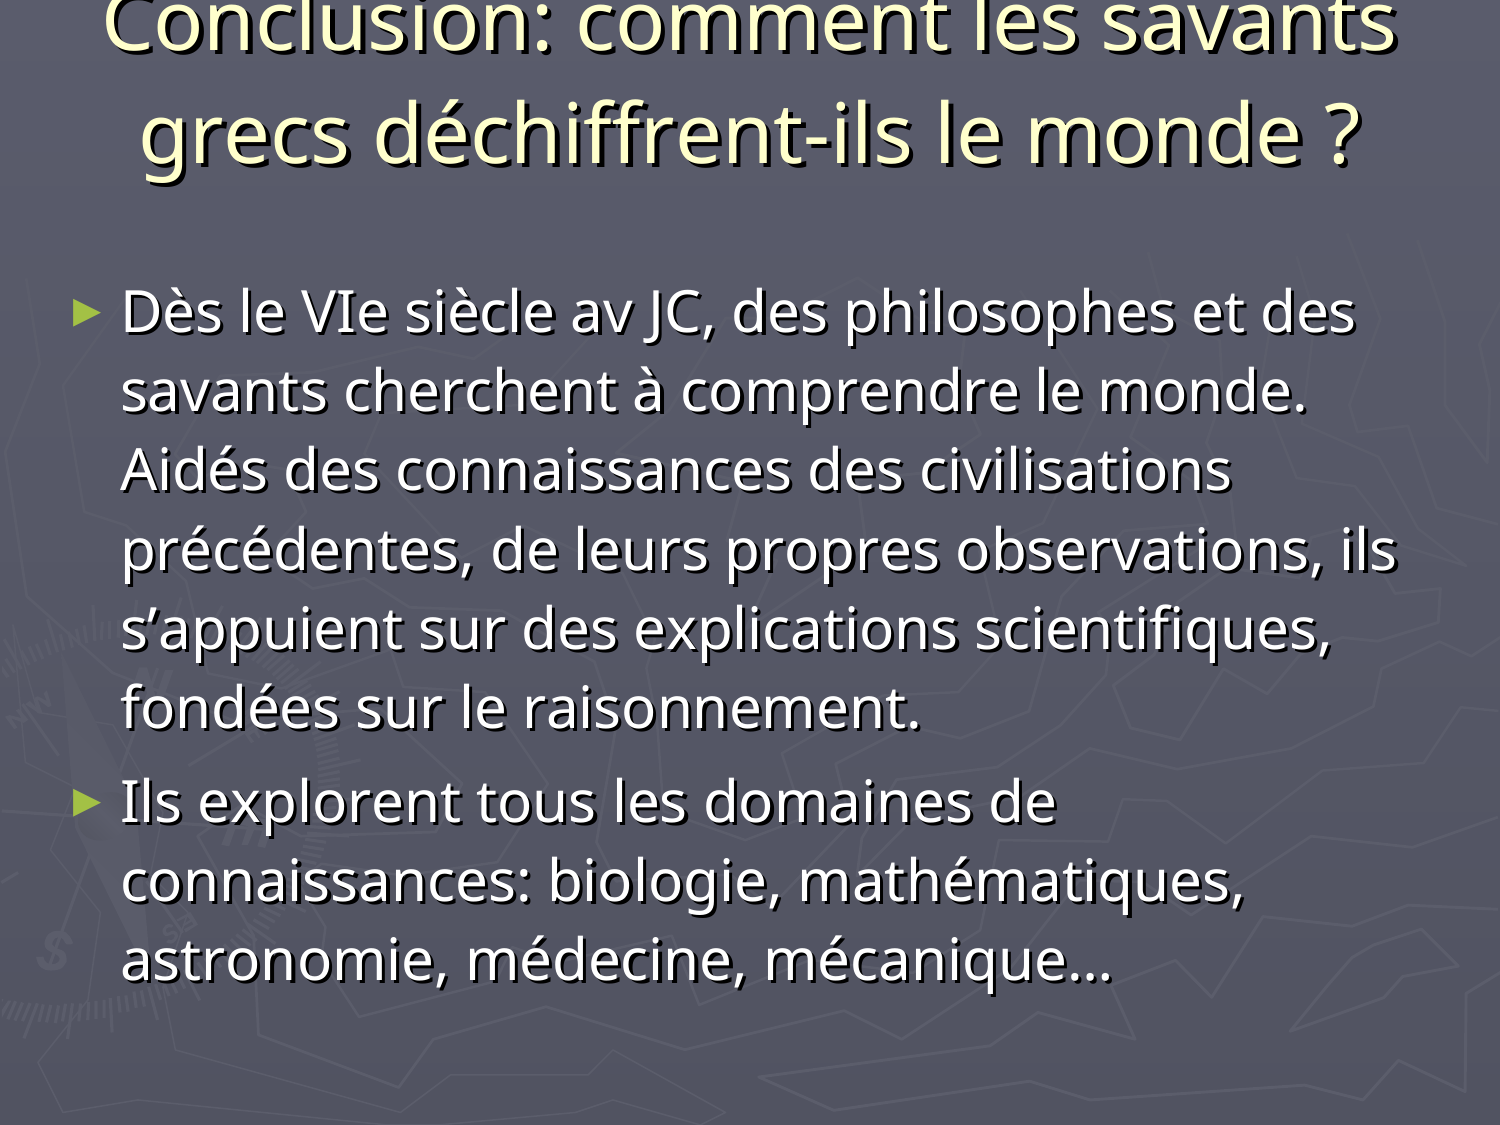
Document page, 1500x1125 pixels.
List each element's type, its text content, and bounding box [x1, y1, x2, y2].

title Conclusion: comment les savants grecs déchiffrent-ils le monde ? [49, 0, 1451, 262]
list Dès le VIe siècle av JC, des philosophes et des savants cherchent à comprendre le monde. Aidés des connaissances des civilisations précédentes, de leurs propres observations, ils s’appuient sur des explications scientifiques, fondées sur le raisonnement. Ils explorent tous les domaines de connaissances: biologie, mathématiques, astronomie, médecine, mécanique… [49, 262, 1451, 1001]
